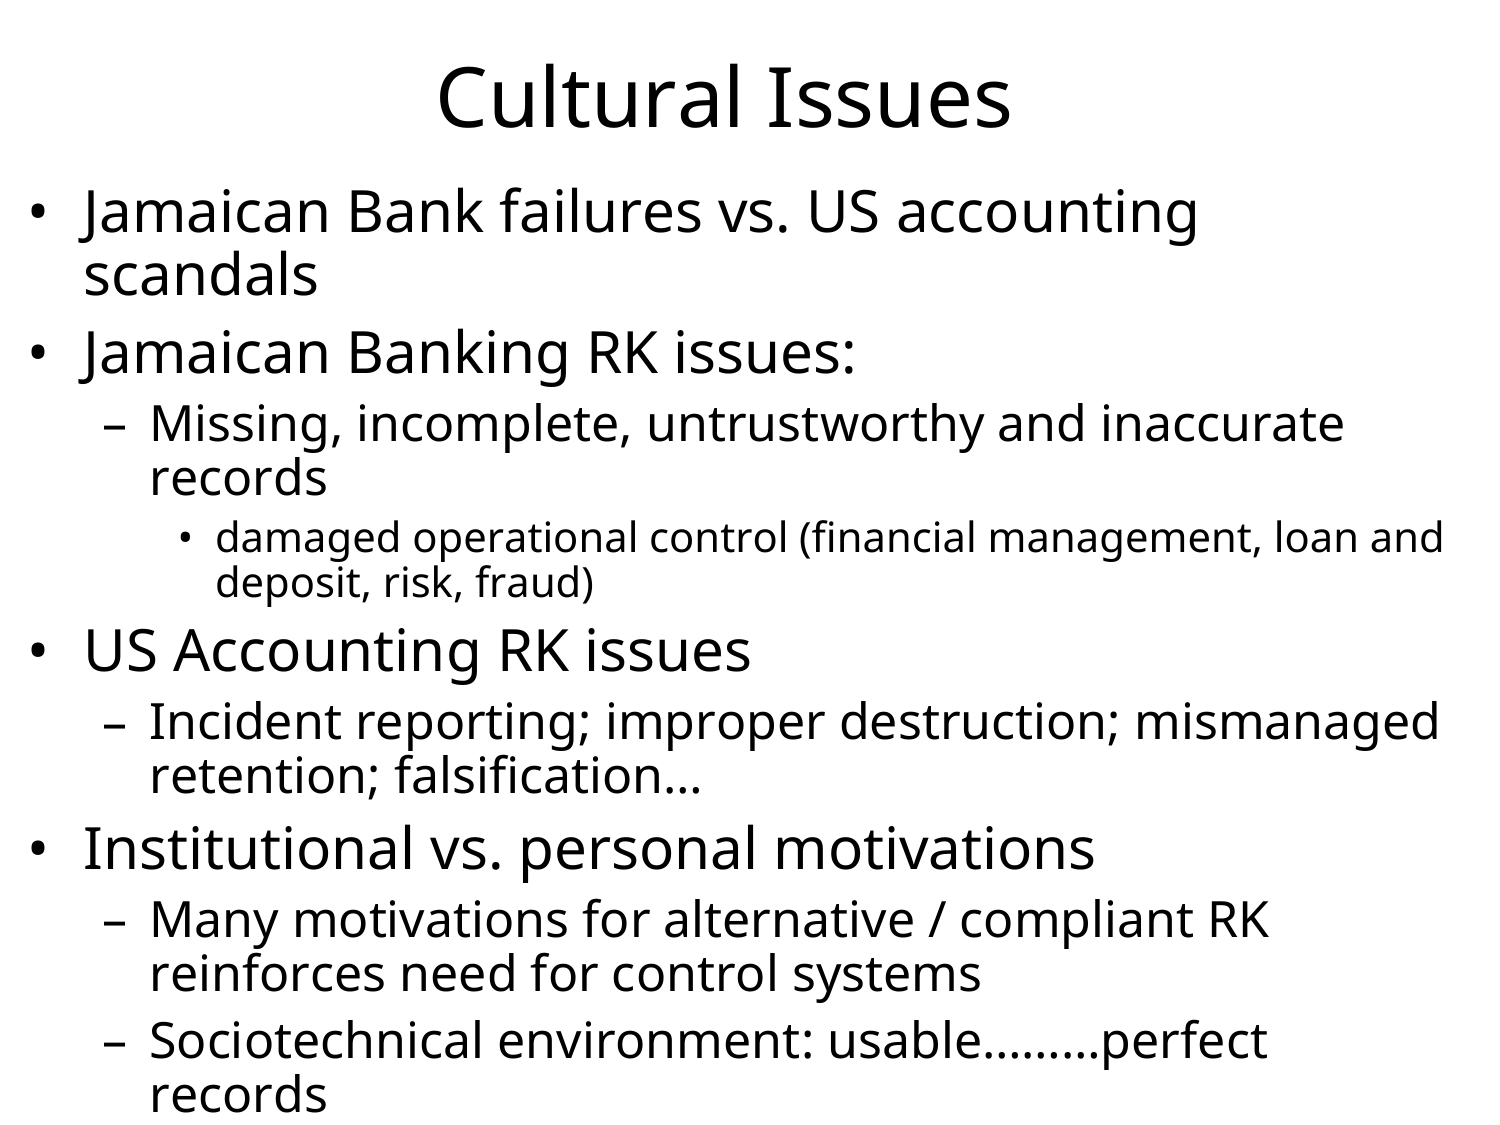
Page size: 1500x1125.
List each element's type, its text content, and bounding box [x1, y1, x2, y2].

list Jamaican Bank failures vs. US accounting scandals Jamaican Banking RK issues: Missing, incomplete, untrustworthy and inaccurate records damaged operational control (financial management, loan and deposit, risk, fraud) US Accounting RK issues Incident reporting; improper destruction; mismanaged retention; falsification… Institutional vs. personal motivations Many motivations for alternative / compliant RK reinforces need for control systems Sociotechnical environment: usable………perfect records (Lemieux) [12, 174, 1463, 1101]
title Cultural Issues [87, 0, 1363, 174]
